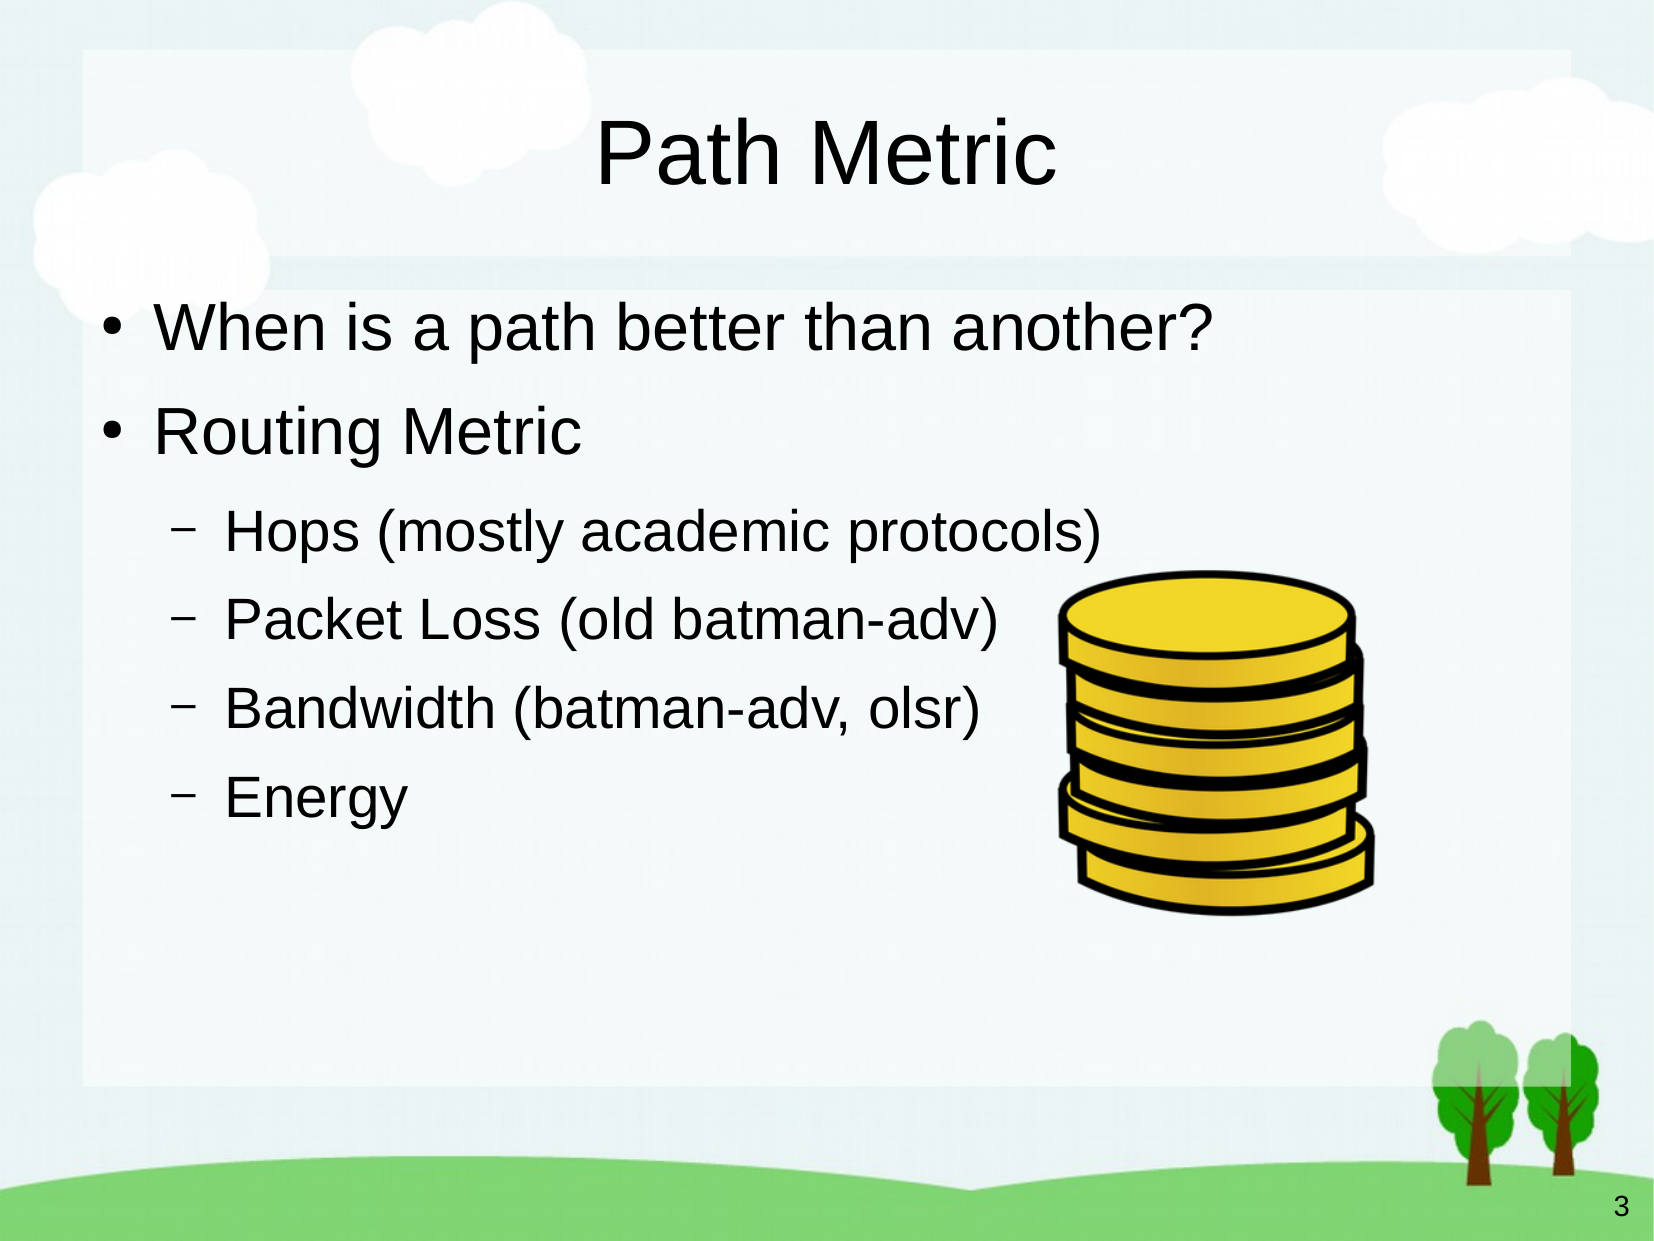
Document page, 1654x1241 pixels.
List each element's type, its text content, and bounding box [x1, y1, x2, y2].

title Path Metric [82, 49, 1571, 257]
picture [0, 0, 1654, 1241]
list When is a path better than another? Routing Metric Hops (mostly academic protocols) Packet Loss (old batman-adv) Bandwidth (batman-adv, olsr) Energy [82, 290, 1571, 1087]
